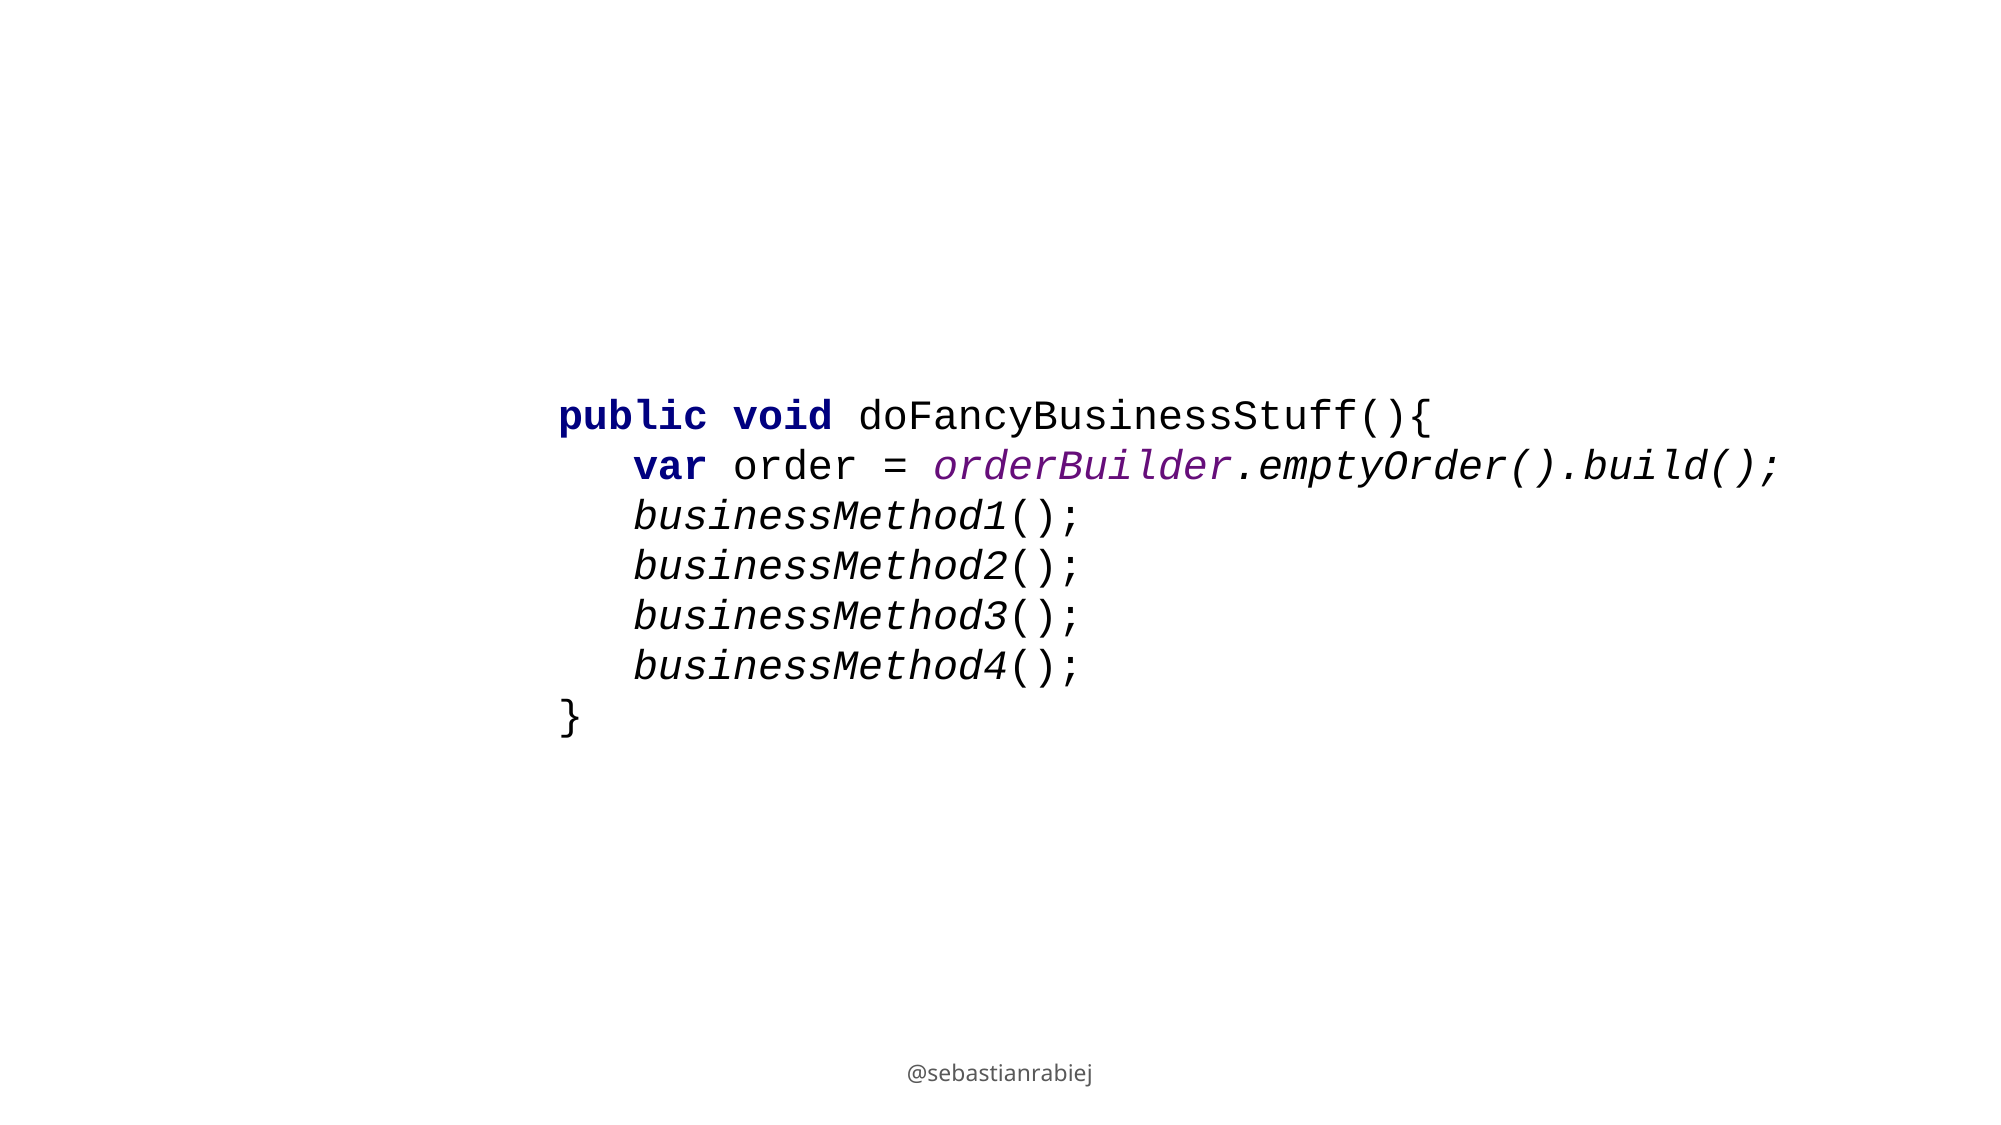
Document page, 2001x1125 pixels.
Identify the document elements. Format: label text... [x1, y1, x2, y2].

text_box @sebastianrabiej [662, 1042, 1338, 1103]
text_box public void doFancyBusinessStuff(){ var order = orderBuilder.emptyOrder().build(); businessMethod1(); businessMethod2(); businessMethod3(); businessMethod4(); } [543, 380, 1798, 745]
